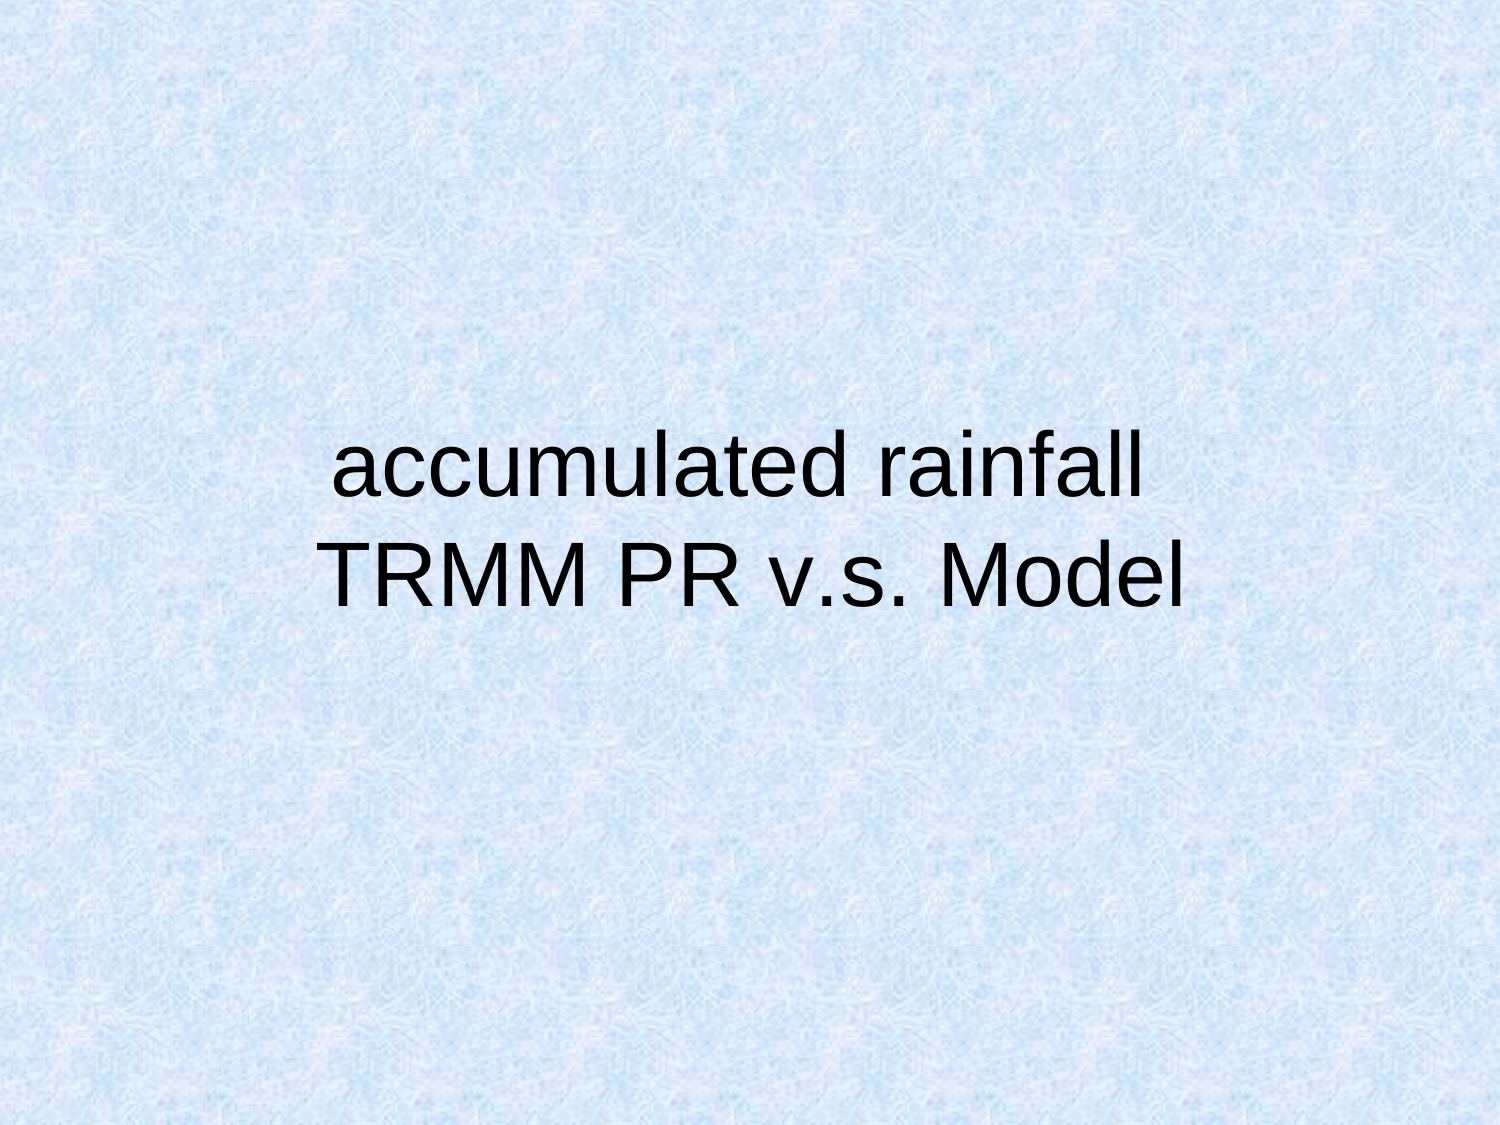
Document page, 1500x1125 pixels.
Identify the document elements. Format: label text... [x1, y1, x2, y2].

picture [0, 0, 1500, 1125]
title accumulated rainfall TRMM PR v.s. Model [76, 361, 1427, 669]
